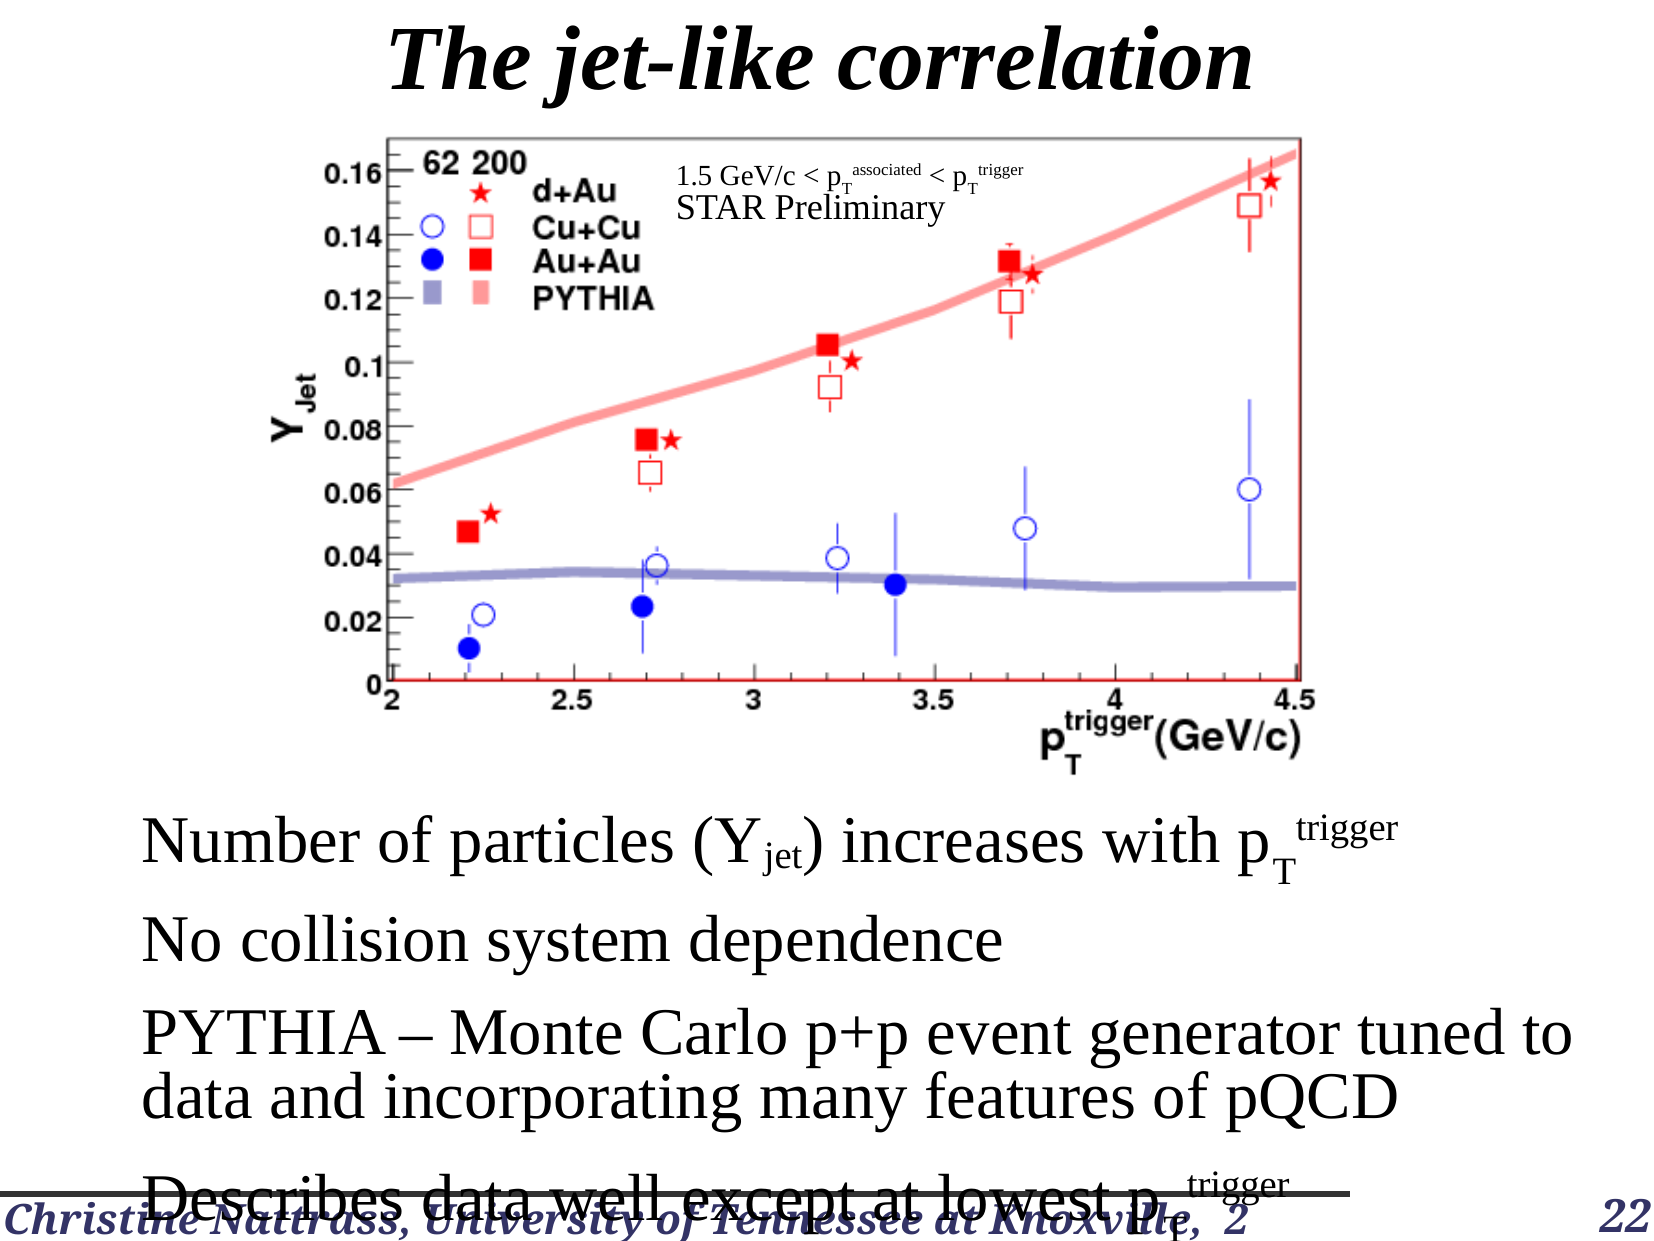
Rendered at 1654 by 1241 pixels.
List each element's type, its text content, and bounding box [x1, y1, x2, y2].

text_box 1.5 GeV/c < pTassociated < pTtrigger STAR Preliminary [661, 143, 1074, 204]
list Number of particles (Yjet) increases with pTtrigger No collision system dependence PYTHIA – Monte Carlo p+p event generator tuned to data and incorporating many features of pQCD Describes data well except at lowest pTtrigger [141, 789, 1605, 1137]
title The jet-like correlation [76, 0, 1565, 119]
picture [266, 132, 1317, 790]
